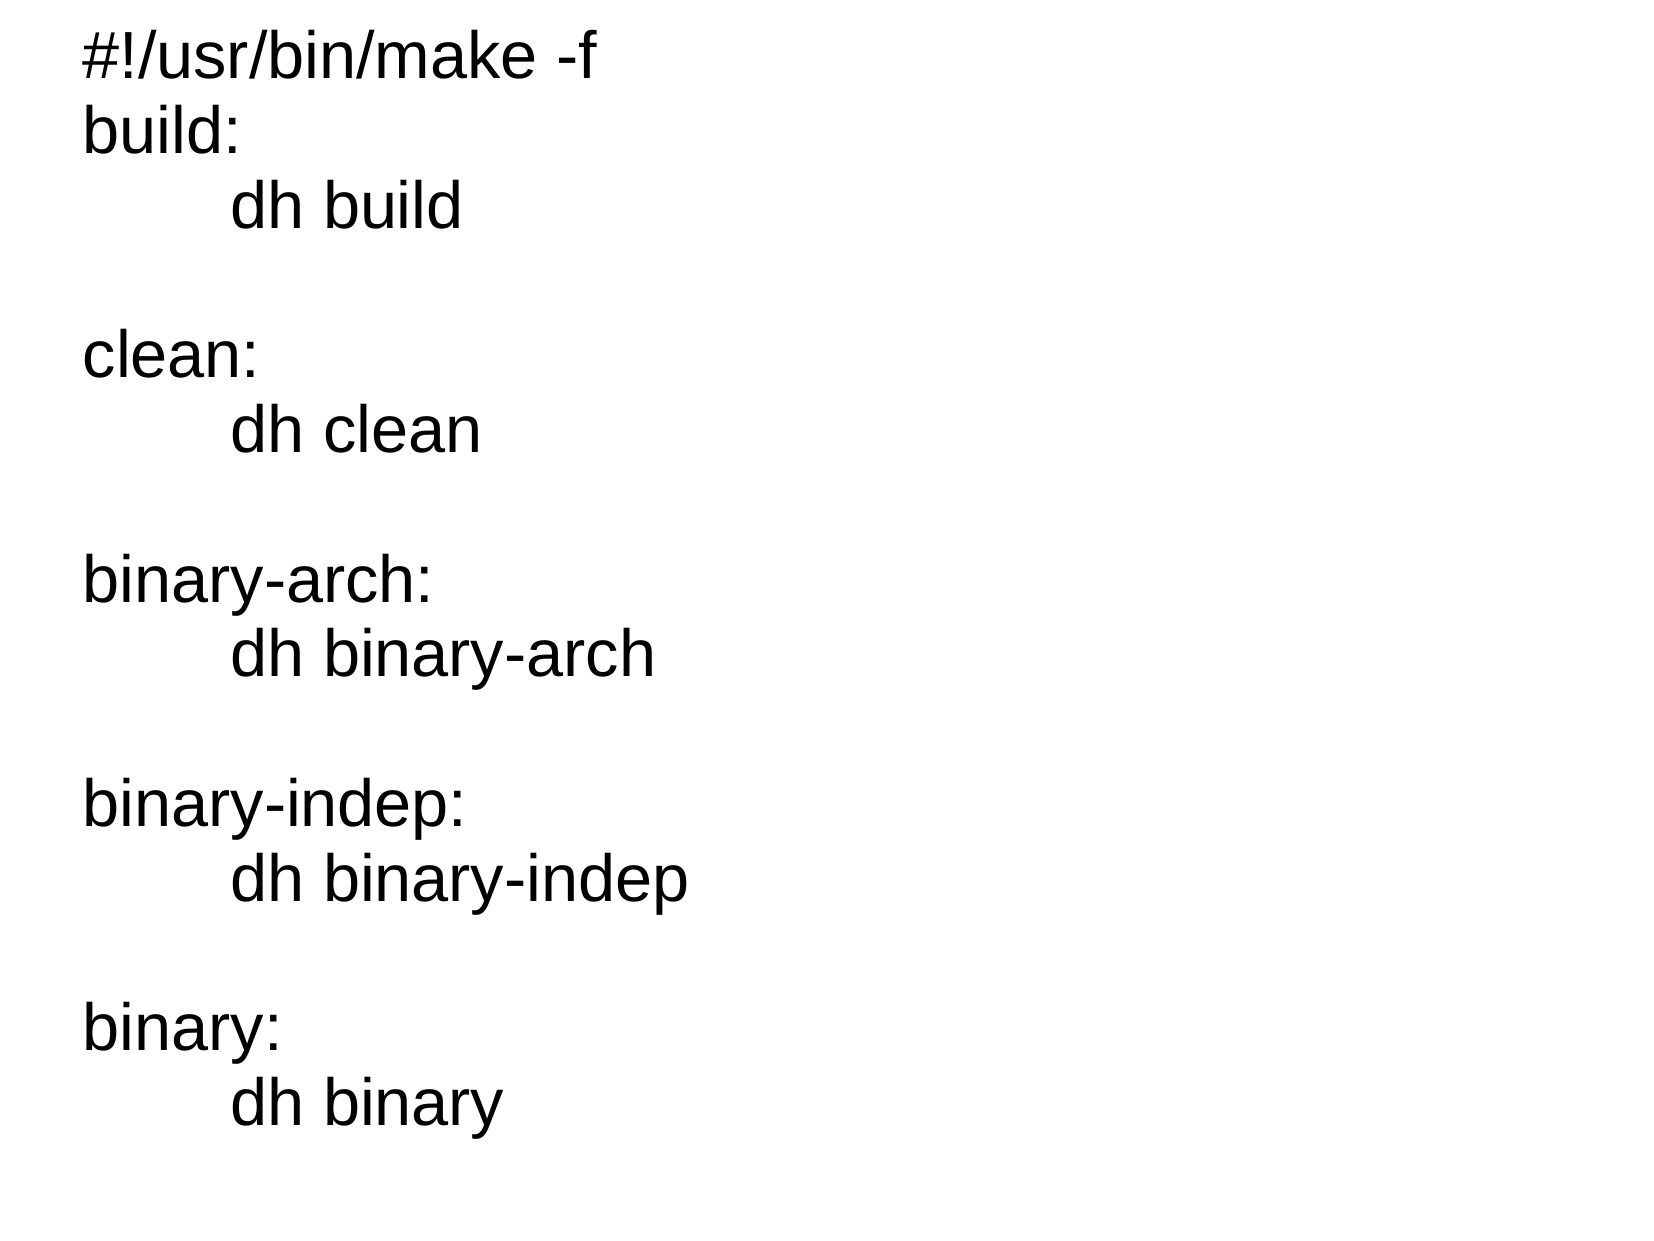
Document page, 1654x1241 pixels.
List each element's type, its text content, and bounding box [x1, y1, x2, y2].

subtitle #!/usr/bin/make -f build: dh build clean: dh clean binary-arch: dh binary-arch binary-indep: dh binary-indep binary: dh binary [82, 18, 1571, 1140]
